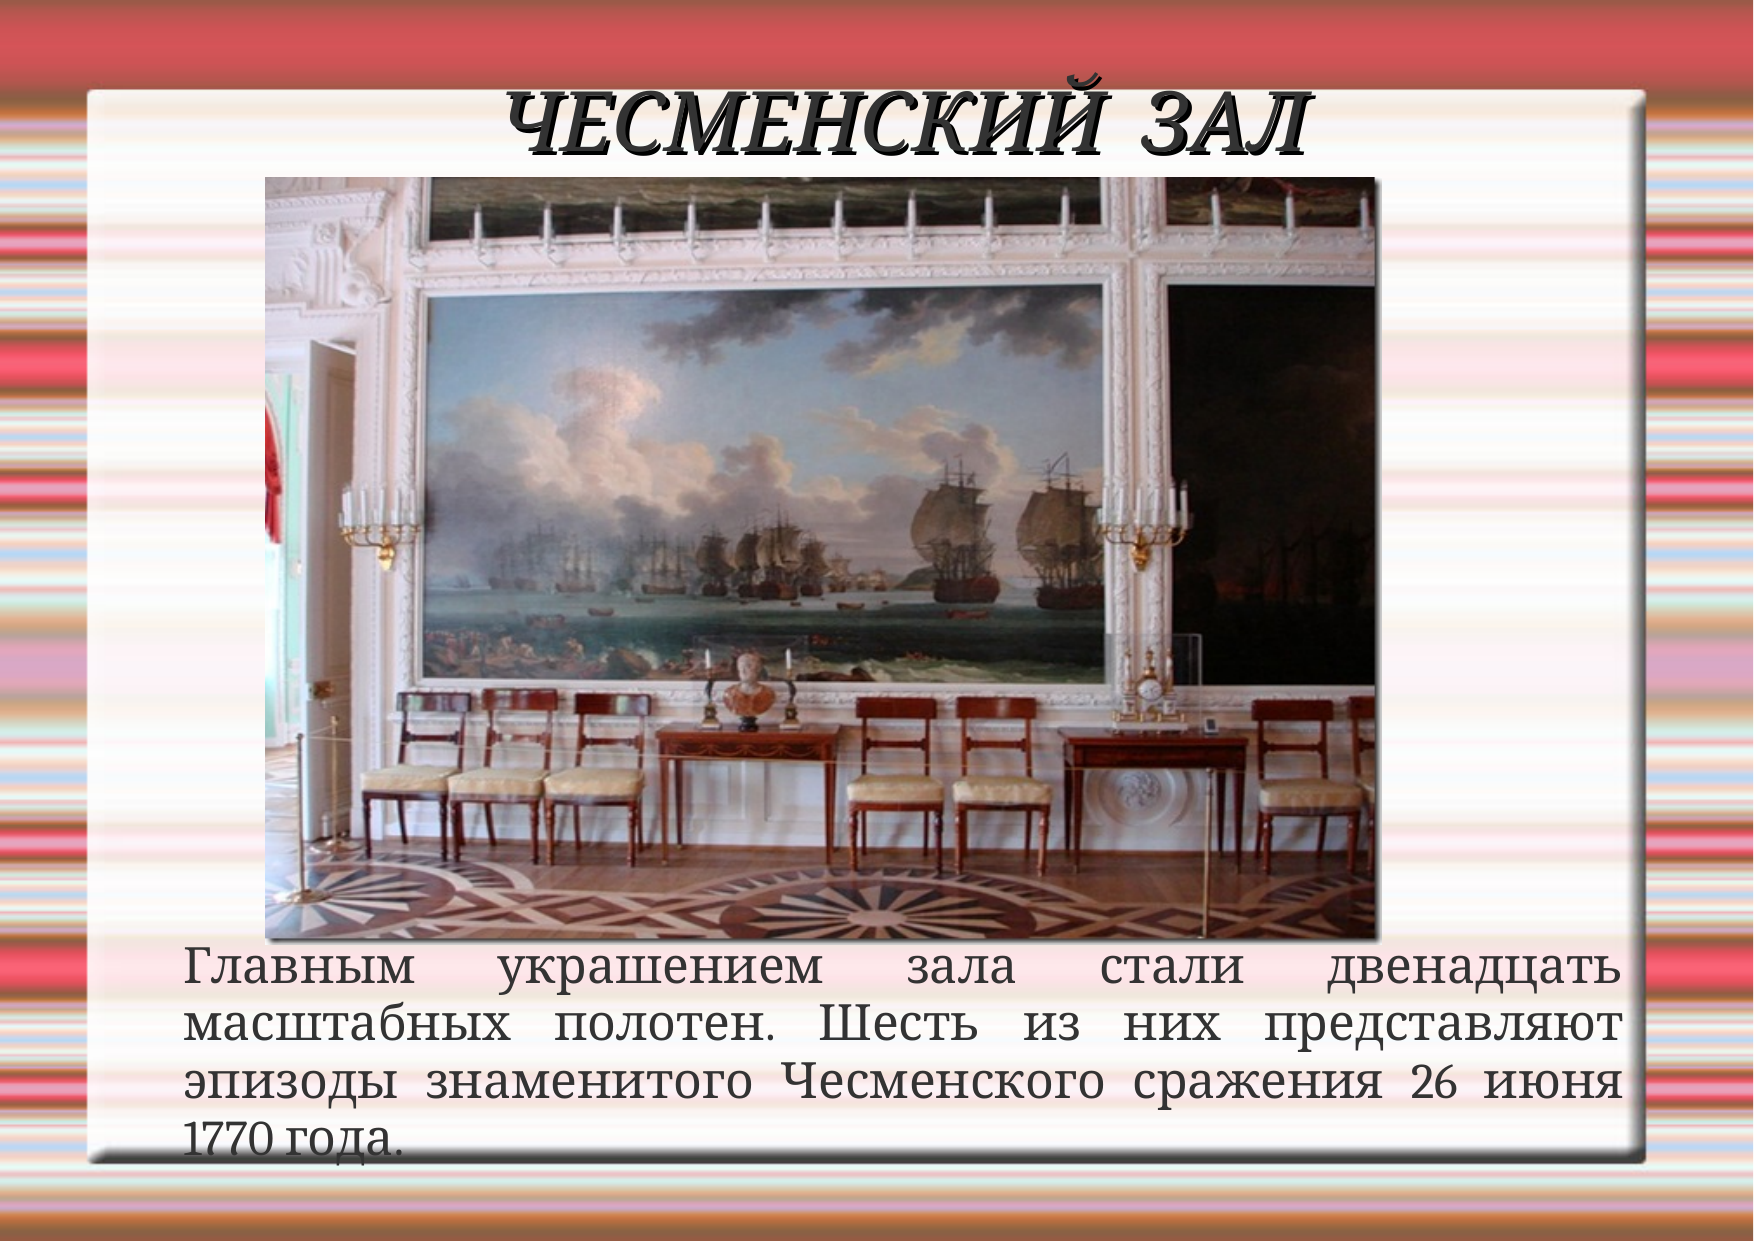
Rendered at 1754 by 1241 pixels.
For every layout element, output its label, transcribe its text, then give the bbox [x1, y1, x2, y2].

picture [265, 177, 1382, 945]
picture [0, 0, 1754, 1241]
list ЧЕСМЕНСКИЙ ЗАЛ Главным украшением зала стали двенадцать масштабных полотен. Шесть из них представляют эпизоды знаменитого Чесменского сражения 26 июня 1770 года. [100, 76, 1625, 1241]
